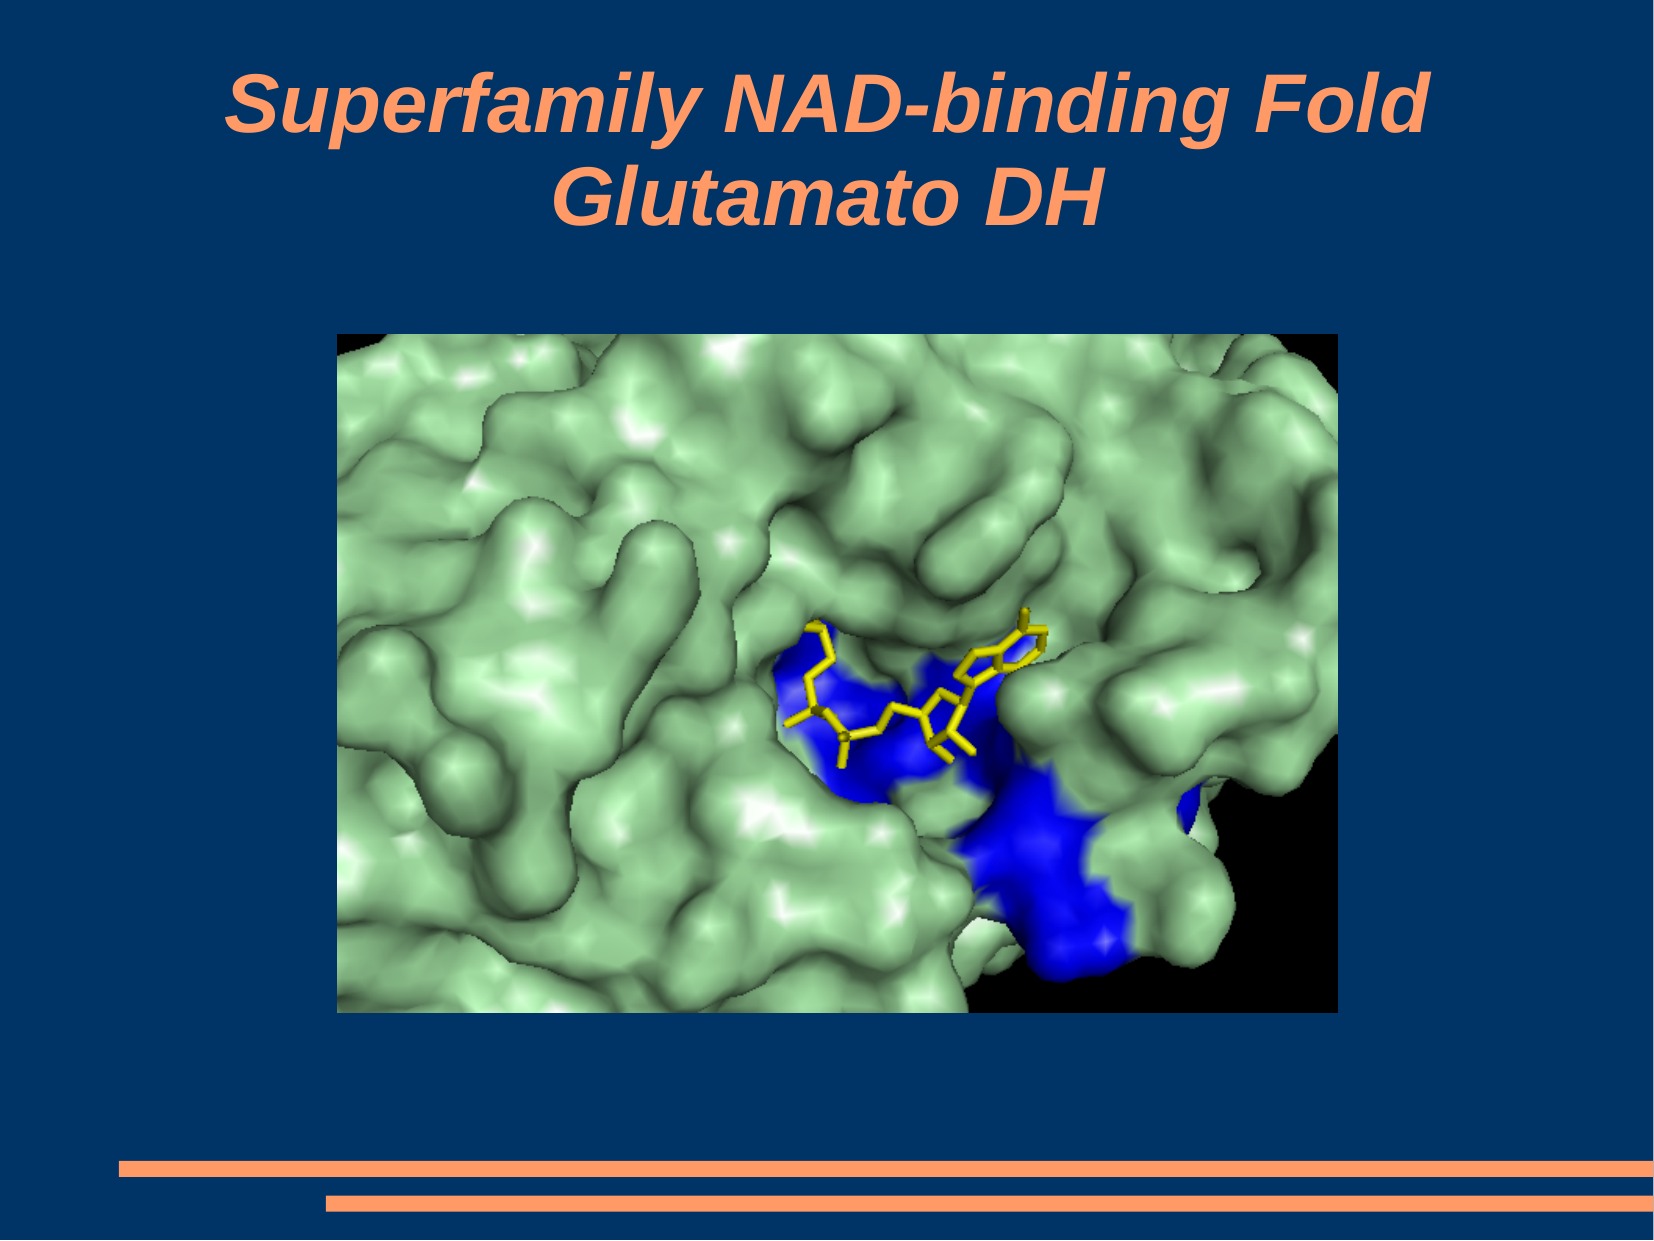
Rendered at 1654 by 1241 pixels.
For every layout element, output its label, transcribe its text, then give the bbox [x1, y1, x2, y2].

title Superfamily NAD-binding Fold Glutamato DH [121, 42, 1534, 258]
picture [337, 334, 1338, 1013]
